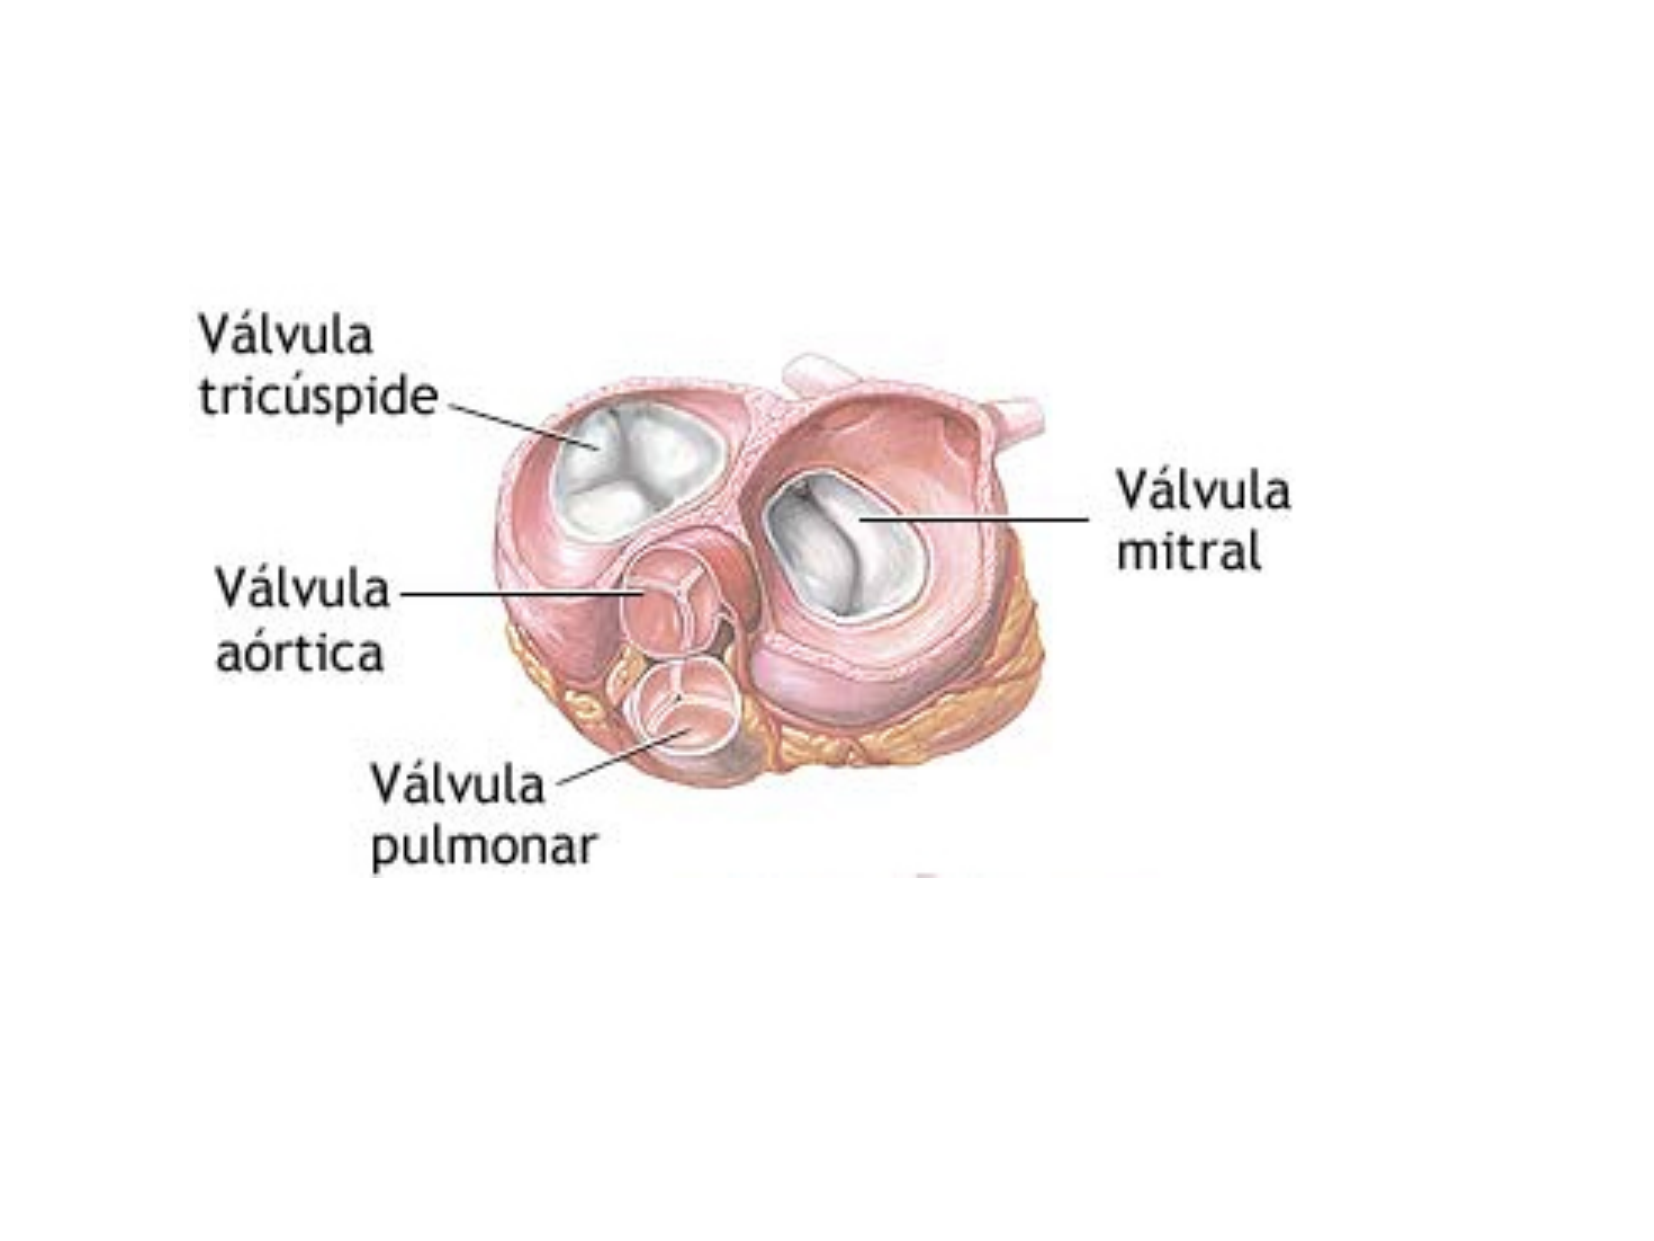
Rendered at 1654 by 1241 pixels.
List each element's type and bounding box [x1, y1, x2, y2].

picture [189, 283, 1323, 878]
